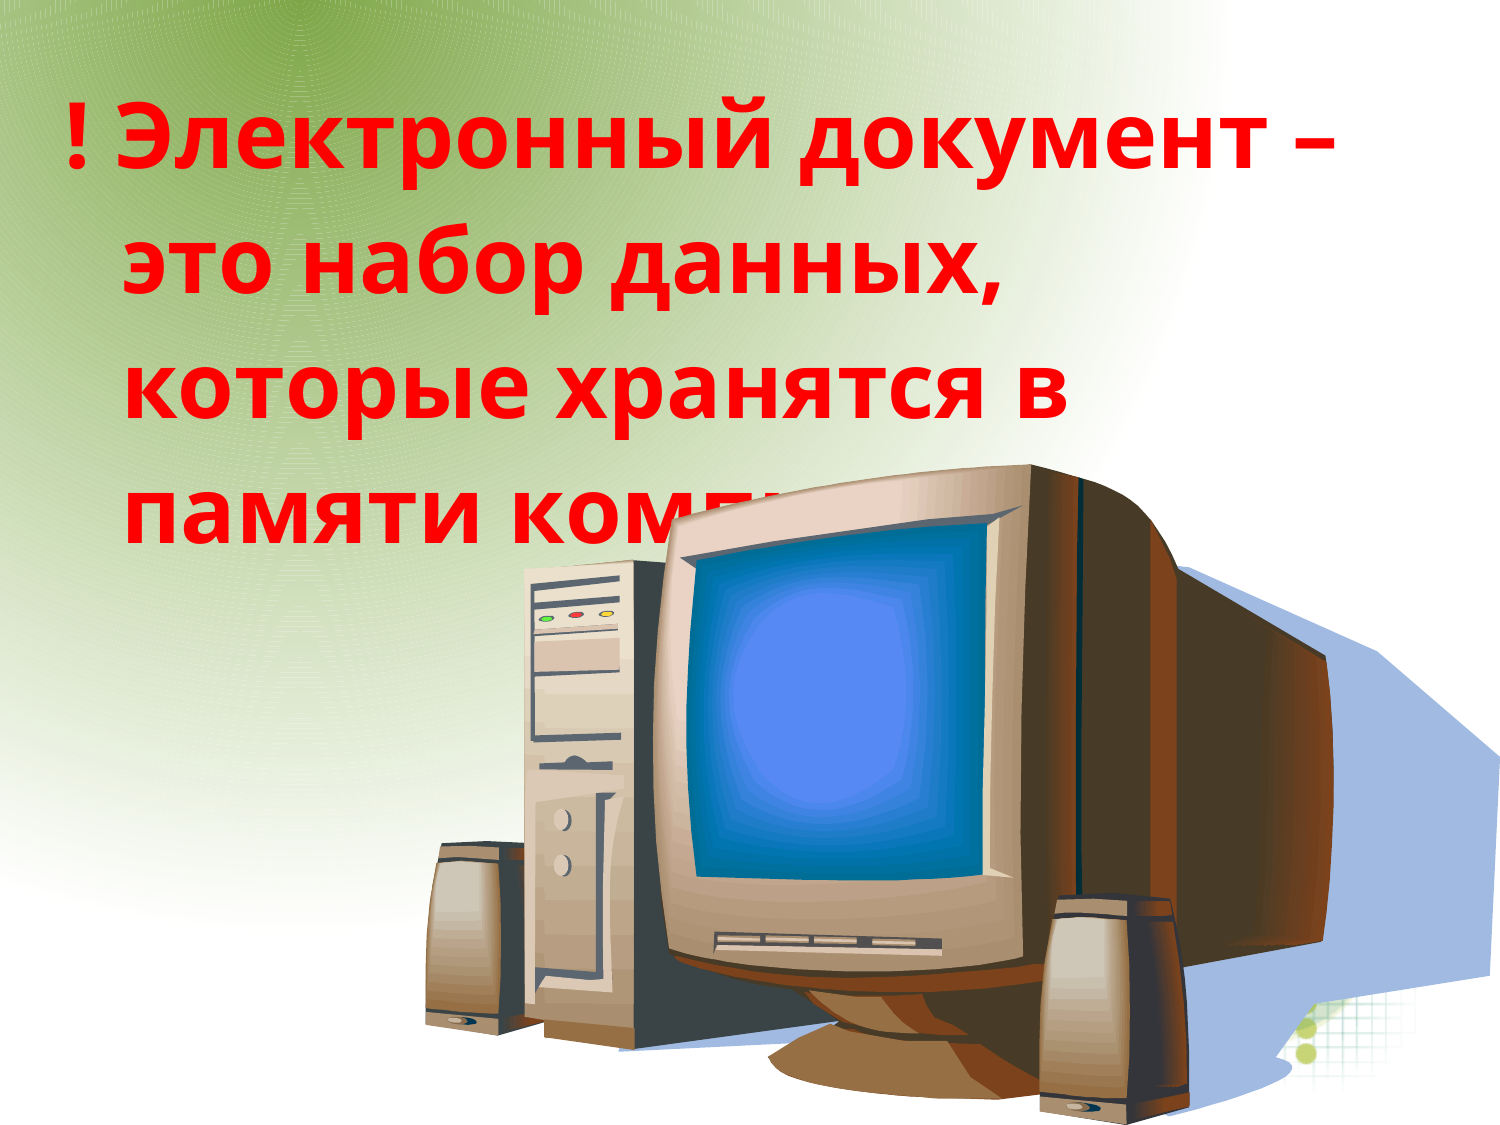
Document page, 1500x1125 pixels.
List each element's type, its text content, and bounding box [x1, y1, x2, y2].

list ! Электронный документ – это набор данных, которые хранятся в памяти компьютера. [50, 62, 1401, 805]
picture [425, 464, 1500, 1125]
